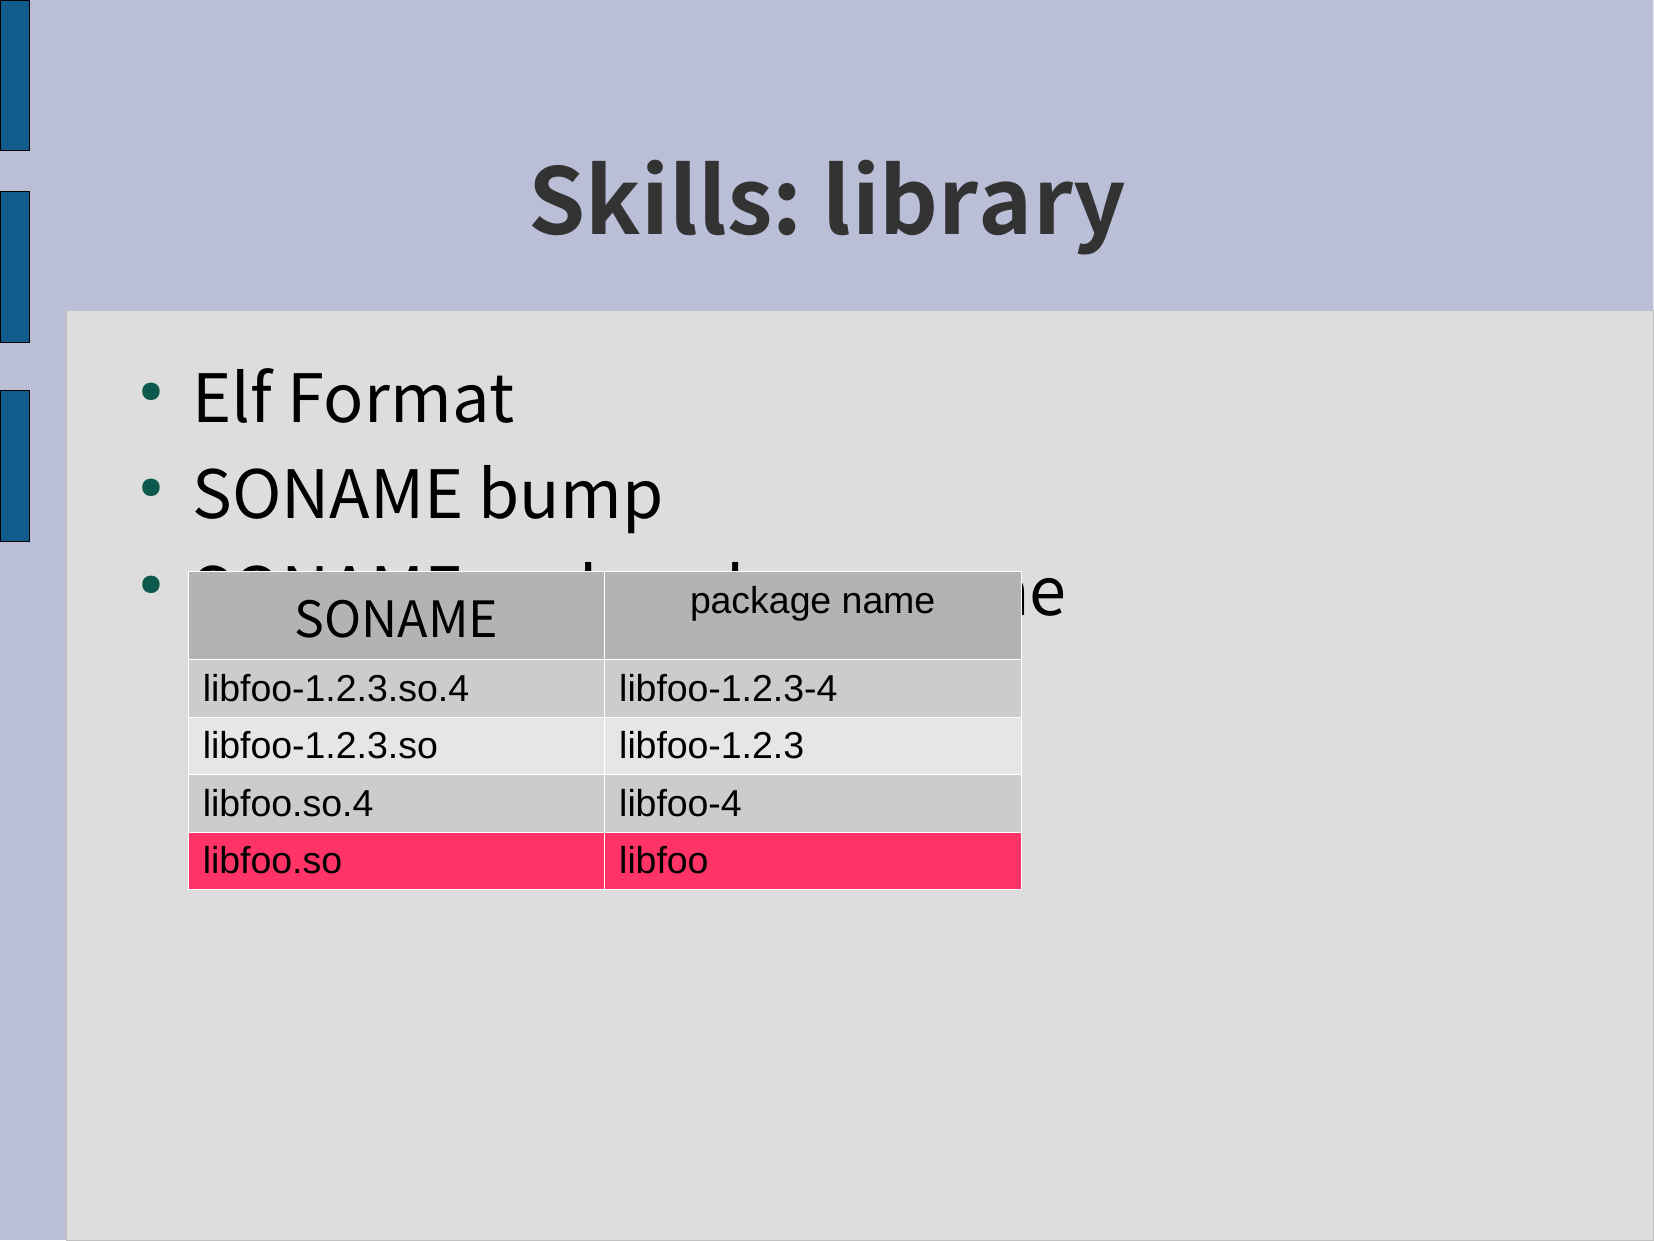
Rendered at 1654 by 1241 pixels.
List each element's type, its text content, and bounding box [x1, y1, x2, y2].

table_cell libfoo-1.2.3.so.4 [189, 660, 604, 717]
table_cell libfoo-4 [605, 775, 1021, 832]
table_cell libfoo-1.2.3.so [189, 718, 604, 774]
table_cell libfoo.so.4 [189, 775, 604, 832]
table_header SONAME [189, 572, 604, 659]
table_cell libfoo [605, 833, 1021, 889]
table_cell libfoo-1.2.3 [605, 718, 1021, 774]
table_cell libfoo-1.2.3-4 [605, 660, 1021, 717]
title Skills: library [121, 91, 1534, 299]
table_header package name [605, 572, 1021, 659]
table_cell libfoo.so [189, 833, 604, 889]
list Elf Format SONAME bump SONAME and package name [121, 344, 1534, 1164]
